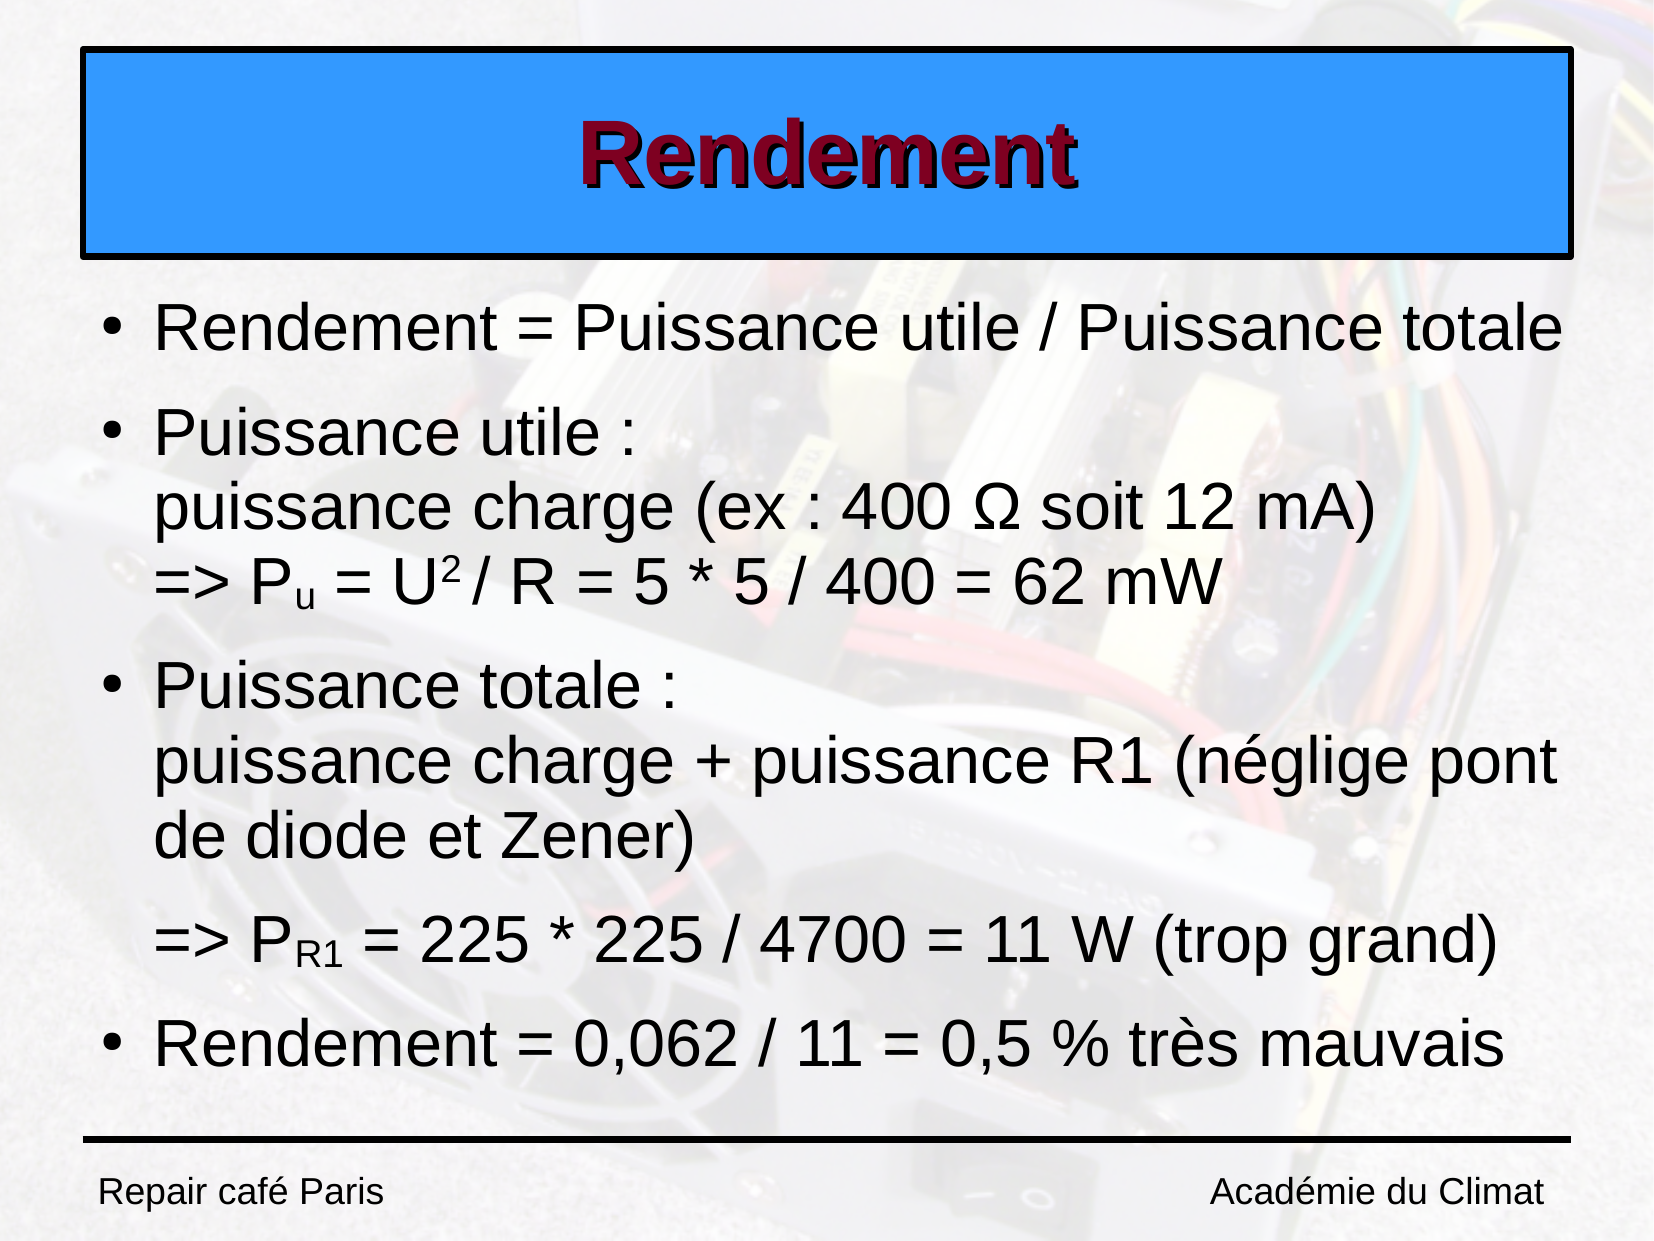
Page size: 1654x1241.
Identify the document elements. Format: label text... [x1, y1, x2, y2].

list Rendement = Puissance utile / Puissance totale Puissance utile : puissance charge (ex : 400 Ω soit 12 mA) => Pu = U2 / R = 5 * 5 / 400 = 62 mW Puissance totale : puissance charge + puissance R1 (néglige pont de diode et Zener) => PR1 = 225 * 225 / 4700 = 11 W (trop grand) Rendement = 0,062 / 11 = 0,5 % très mauvais [82, 290, 1571, 1082]
title Rendement [82, 49, 1571, 257]
text_box Repair café Paris Académie du Climat [82, 1163, 1571, 1220]
picture [0, 0, 1654, 1241]
